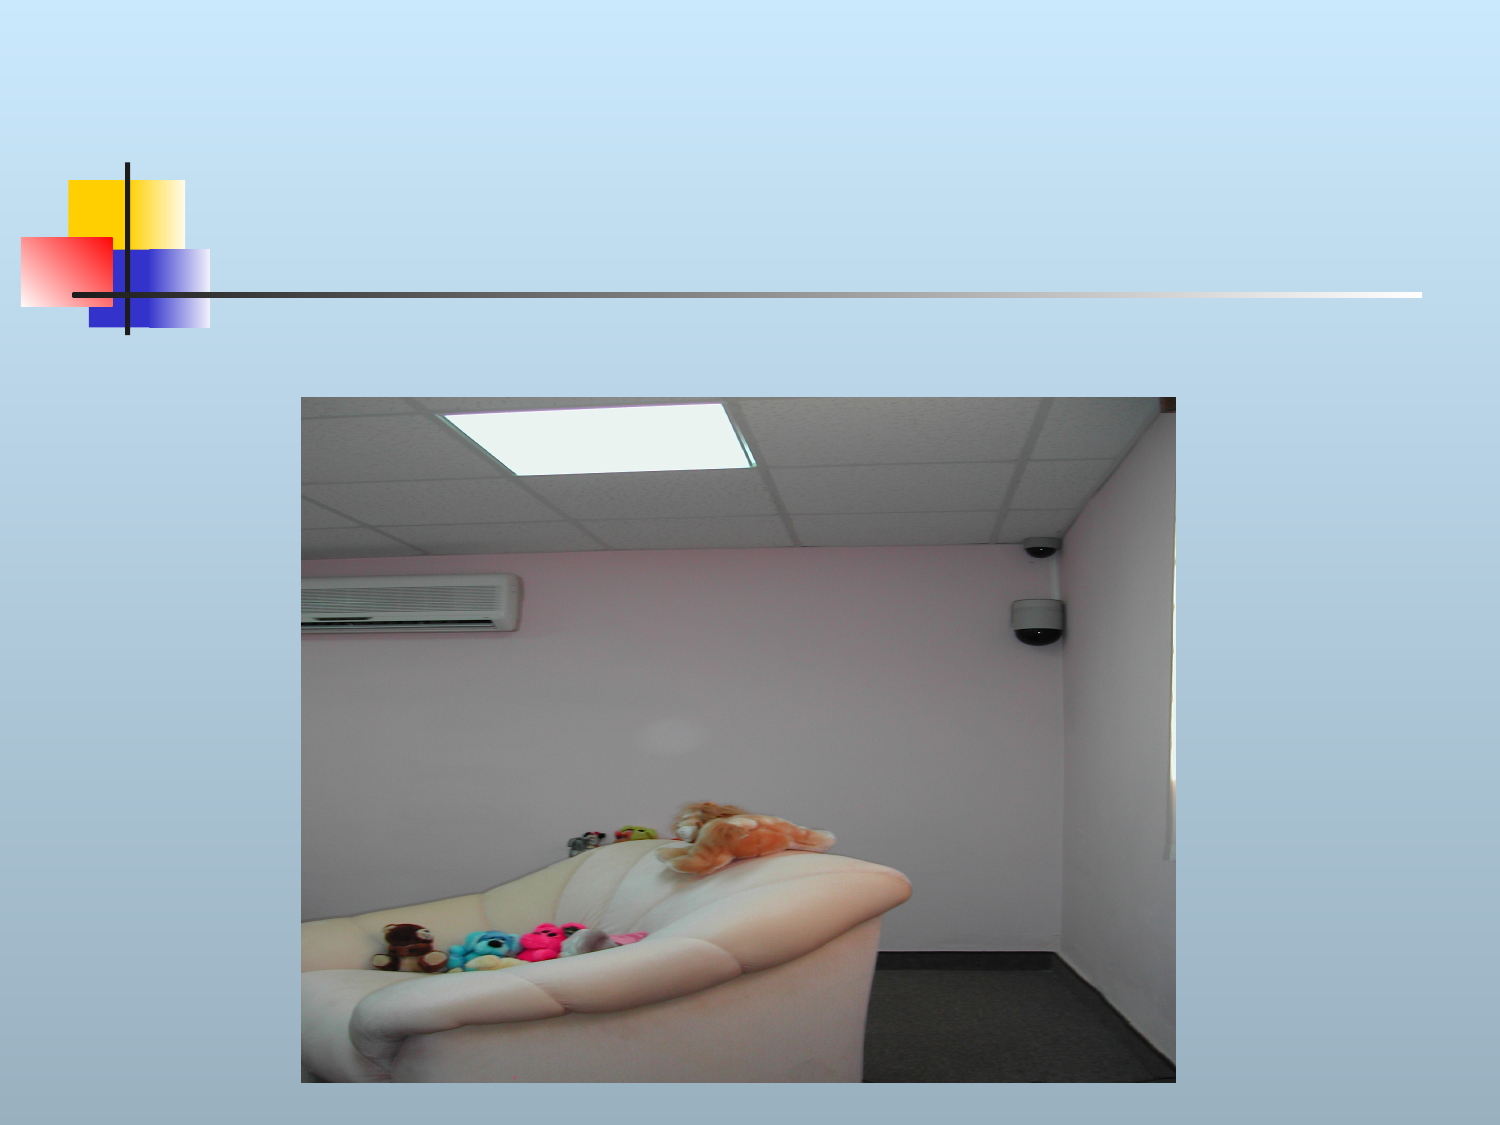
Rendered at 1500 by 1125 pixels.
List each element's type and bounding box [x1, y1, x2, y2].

picture [301, 397, 1176, 1083]
